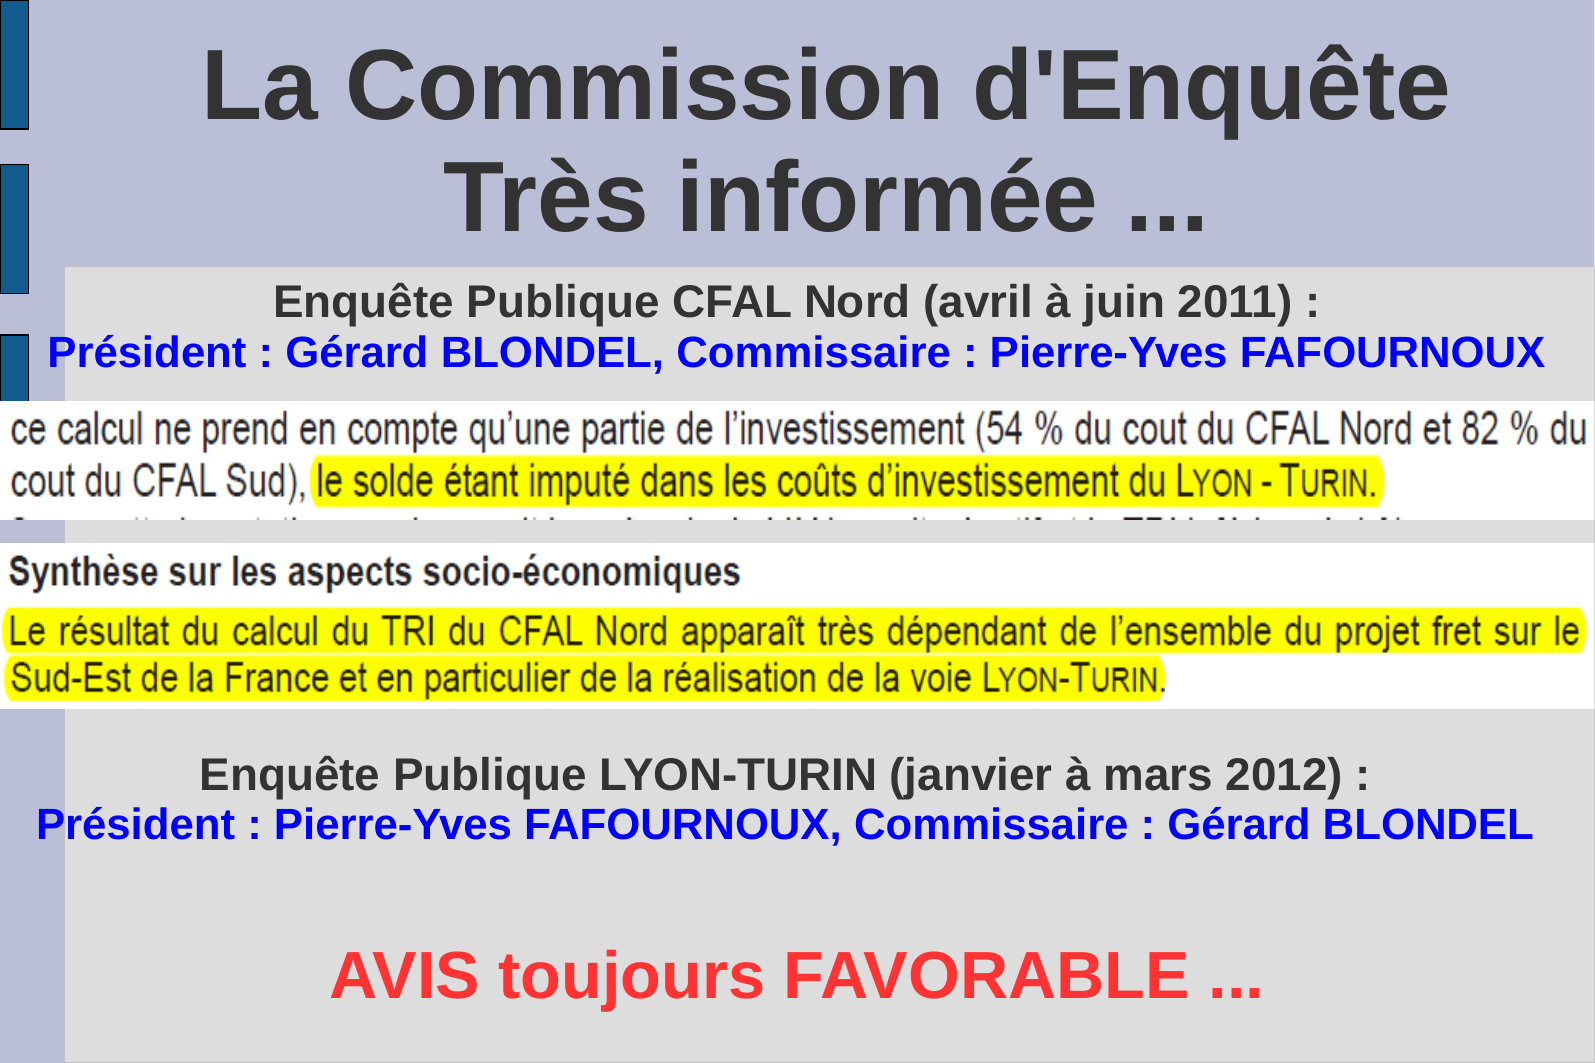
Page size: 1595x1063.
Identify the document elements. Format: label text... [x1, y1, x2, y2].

text_box La Commission d'Enquête Très informée ... [129, 23, 1524, 248]
text_box Enquête Publique CFAL Nord (avril à juin 2011) : Président : Gérard BLONDEL, Commissaire : Pierre-Yves FAFOURNOUX [35, 259, 1560, 390]
text_box Enquête Publique LYON-TURIN (janvier à mars 2012) : Président : Pierre-Yves FAFOURNOUX, Commissaire : Gérard BLONDEL [23, 732, 1548, 863]
picture [0, 543, 1595, 709]
picture [0, 401, 1595, 520]
text_box AVIS toujours FAVORABLE ... [35, 933, 1560, 1016]
